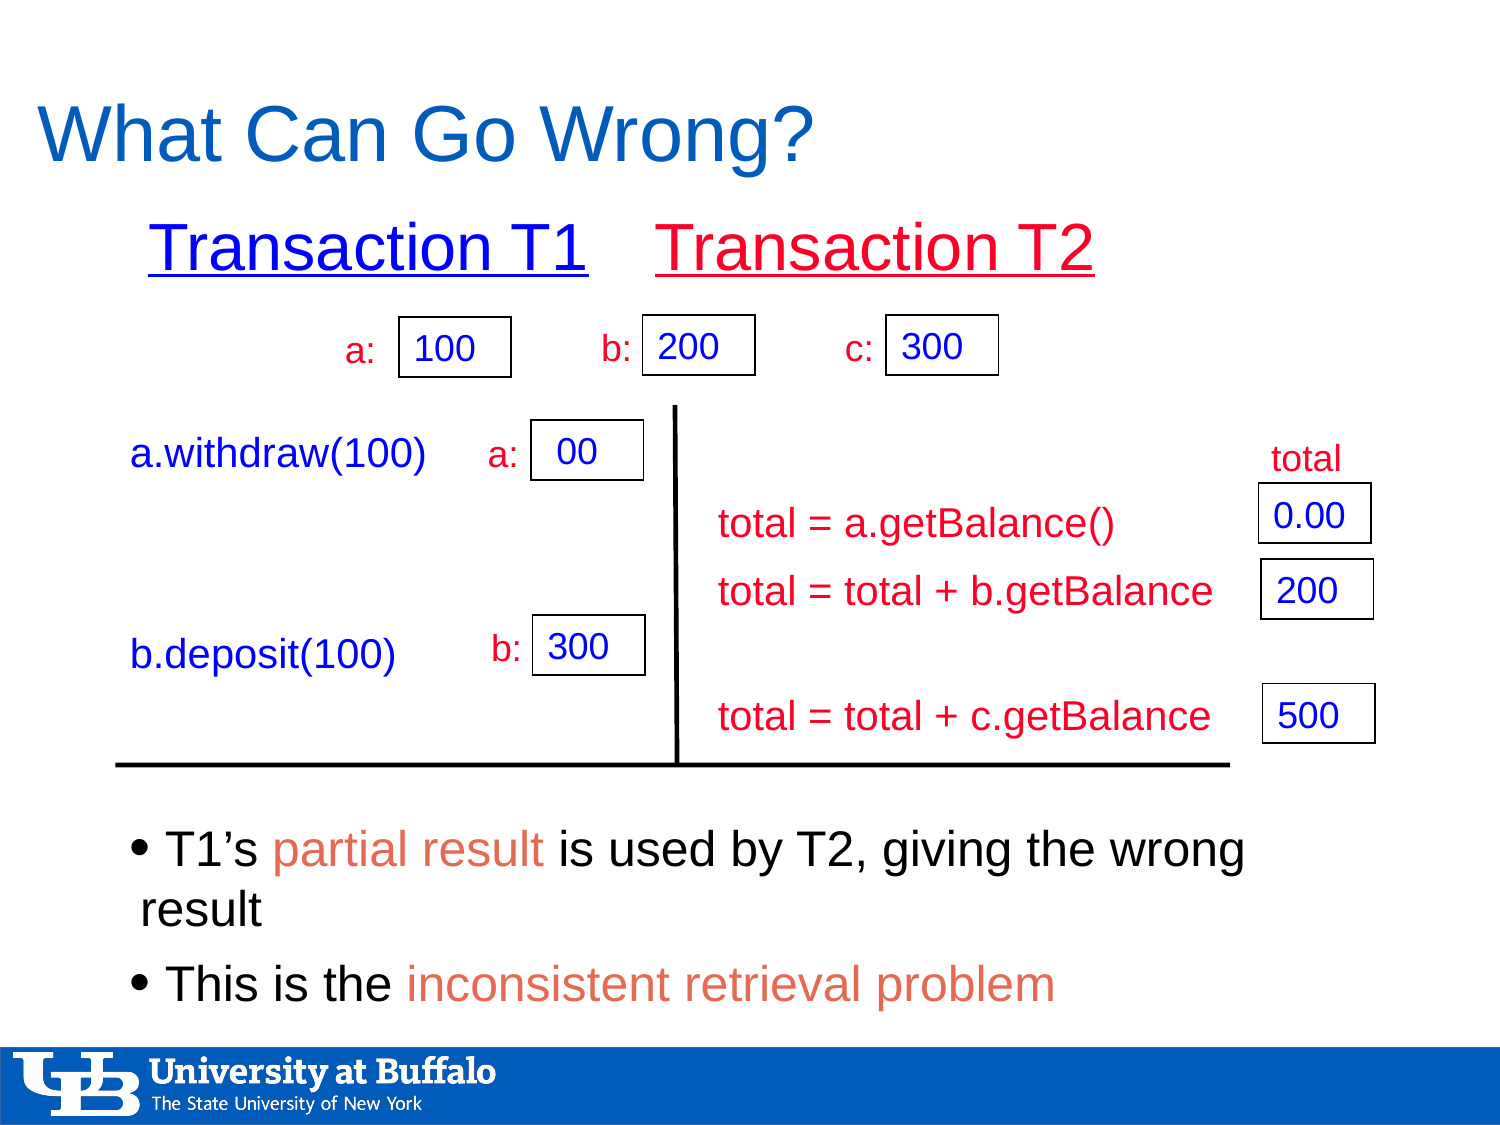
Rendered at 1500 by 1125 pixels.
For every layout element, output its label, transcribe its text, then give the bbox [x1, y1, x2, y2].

text_box 500 [1262, 683, 1375, 744]
text_box 00 [531, 420, 644, 480]
text_box 300 [886, 314, 999, 375]
text_box a: [472, 422, 557, 483]
text_box b: [476, 617, 560, 677]
picture [13, 1052, 496, 1116]
text_box 100 [398, 317, 512, 377]
text_box b: [586, 317, 670, 377]
title What Can Go Wrong? [37, 40, 1388, 228]
text_box 200 [1261, 559, 1374, 619]
text_box c: [829, 317, 914, 377]
text_box total [1256, 426, 1371, 487]
list Transaction T1 Transaction T2 a.withdraw(100) total = a.getBalance() total = total + b.getBalance b.deposit(100) total = total + c.getBalance T1’s partial result is used by T2, giving the wrong result This is the inconsistent retrieval problem [114, 195, 1375, 1005]
text_box a: [330, 319, 414, 379]
text_box 200 [642, 314, 755, 375]
text_box 0.00 [1258, 487, 1371, 544]
text_box 300 [532, 614, 646, 675]
text_box 00 [561, 441, 572, 462]
